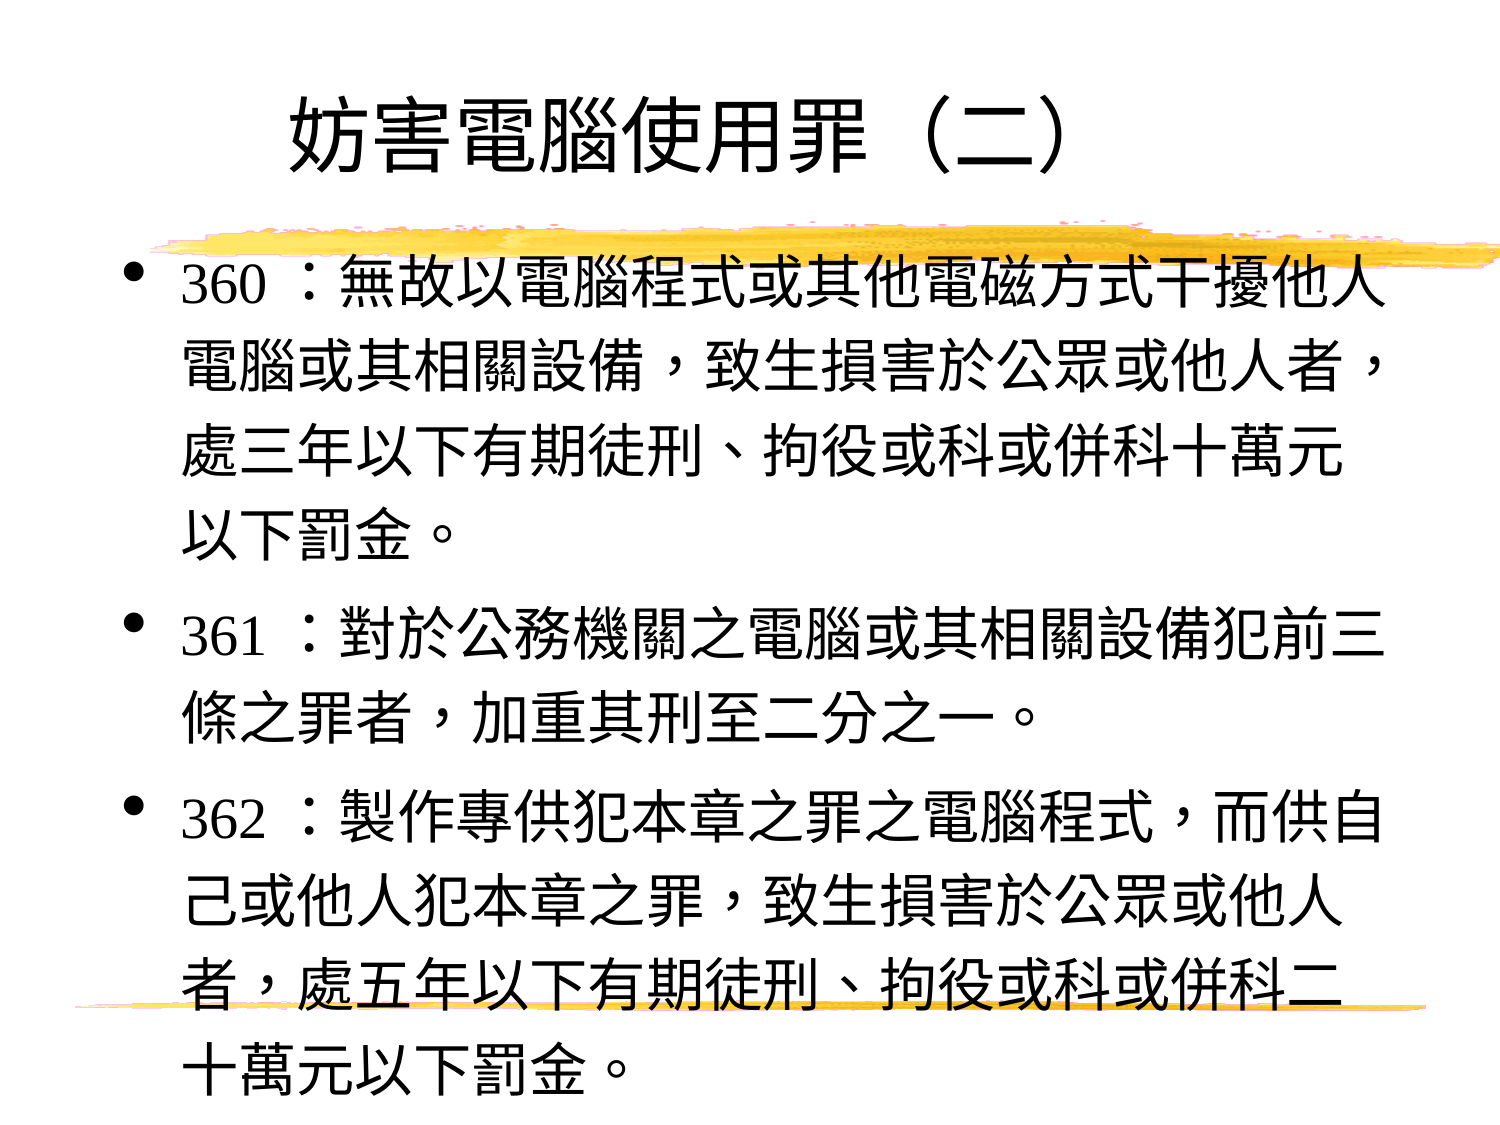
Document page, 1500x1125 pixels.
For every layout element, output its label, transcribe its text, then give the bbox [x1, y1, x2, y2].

picture [150, 215, 1500, 279]
title 妨害電腦使用罪（二） [66, 30, 1342, 231]
picture [75, 999, 124, 1013]
list 360：無故以電腦程式或其他電磁方式干擾他人電腦或其相關設備，致生損害於公眾或他人者，處三年以下有期徒刑、拘役或科或併科十萬元以下罰金。 361：對於公務機關之電腦或其相關設備犯前三條之罪者，加重其刑至二分之一。 362：製作專供犯本章之罪之電腦程式，而供自己或他人犯本章之罪，致生損害於公眾或他人者，處五年以下有期徒刑、拘役或科或併科二十萬元以下罰金。 363:第358條至第360條之罪，須告訴乃論。 [124, 236, 1399, 1047]
picture [1399, 999, 1426, 1013]
